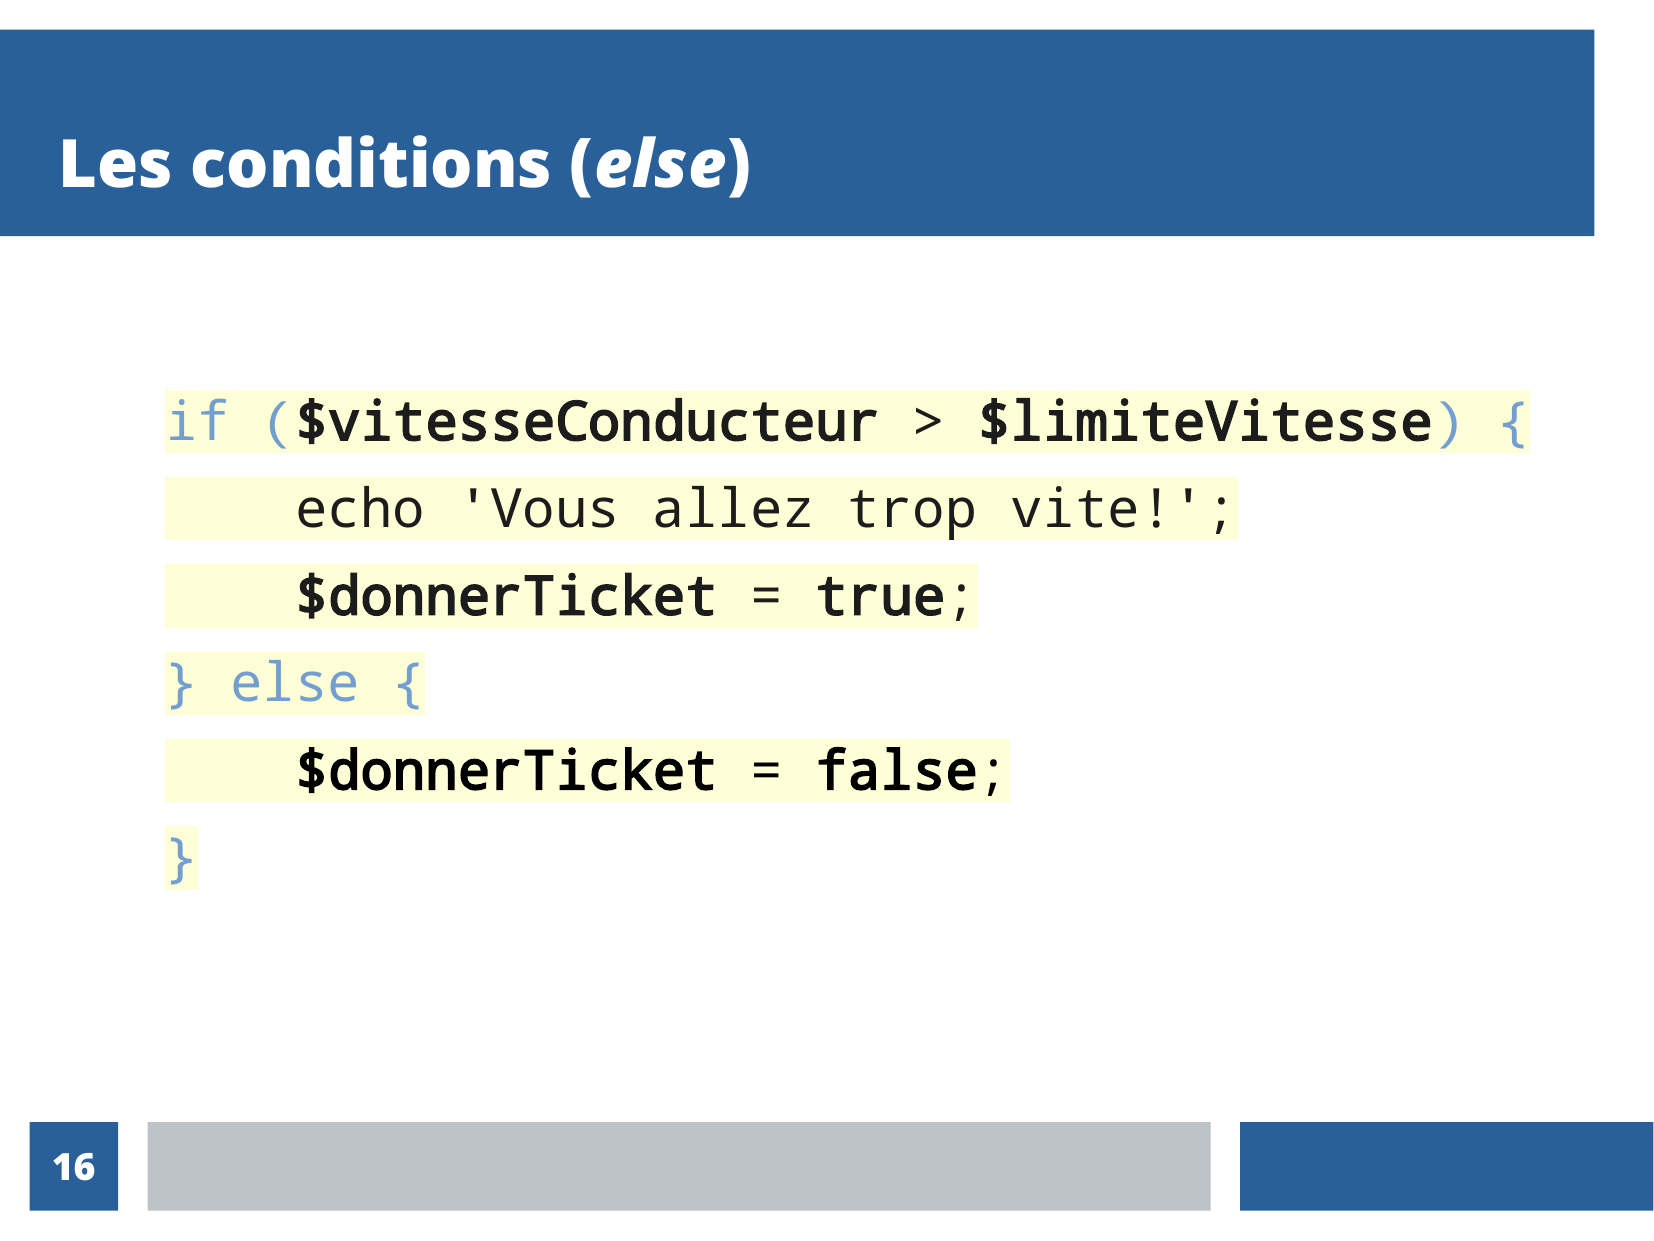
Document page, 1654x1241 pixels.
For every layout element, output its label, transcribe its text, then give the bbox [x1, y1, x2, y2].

title Les conditions (else) [59, 59, 1595, 207]
list if ($vitesseConducteur > $limiteVitesse) { echo 'Vous allez trop vite!'; $donnerTicket = true; } else { $donnerTicket = false; } [165, 389, 1548, 898]
